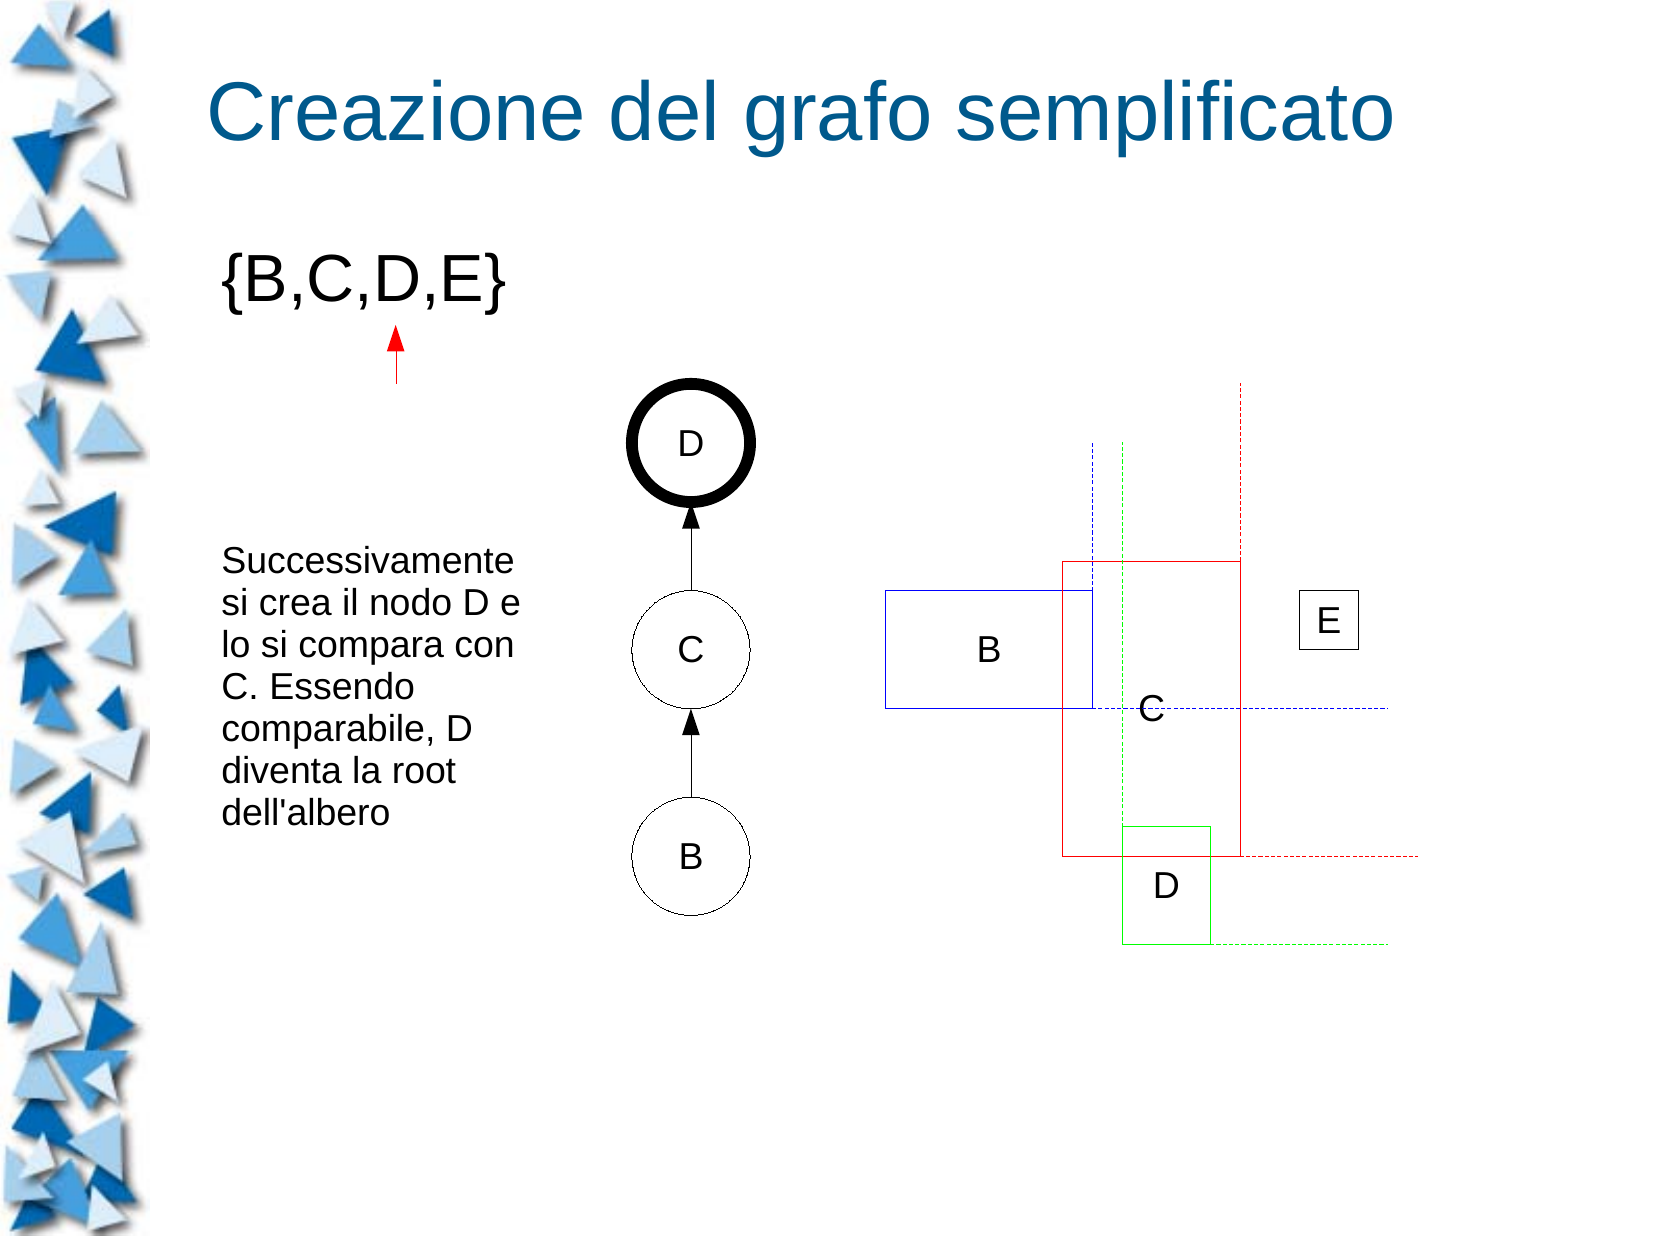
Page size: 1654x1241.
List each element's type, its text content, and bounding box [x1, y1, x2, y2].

text_box Successivamente si crea il nodo D e lo si compara con C. Essendo comparabile, D diventa la root dell'albero [206, 532, 562, 842]
picture [0, 0, 150, 1236]
title Creazione del grafo semplificato [206, 29, 1619, 193]
text_box C [631, 590, 751, 709]
text_box D [631, 384, 751, 502]
text_box D [1122, 826, 1211, 945]
text_box C [1062, 561, 1241, 857]
text_box {B,C,D,E} [206, 233, 1477, 384]
text_box B [631, 797, 751, 916]
text_box B [885, 590, 1062, 709]
text_box E [1299, 590, 1359, 650]
